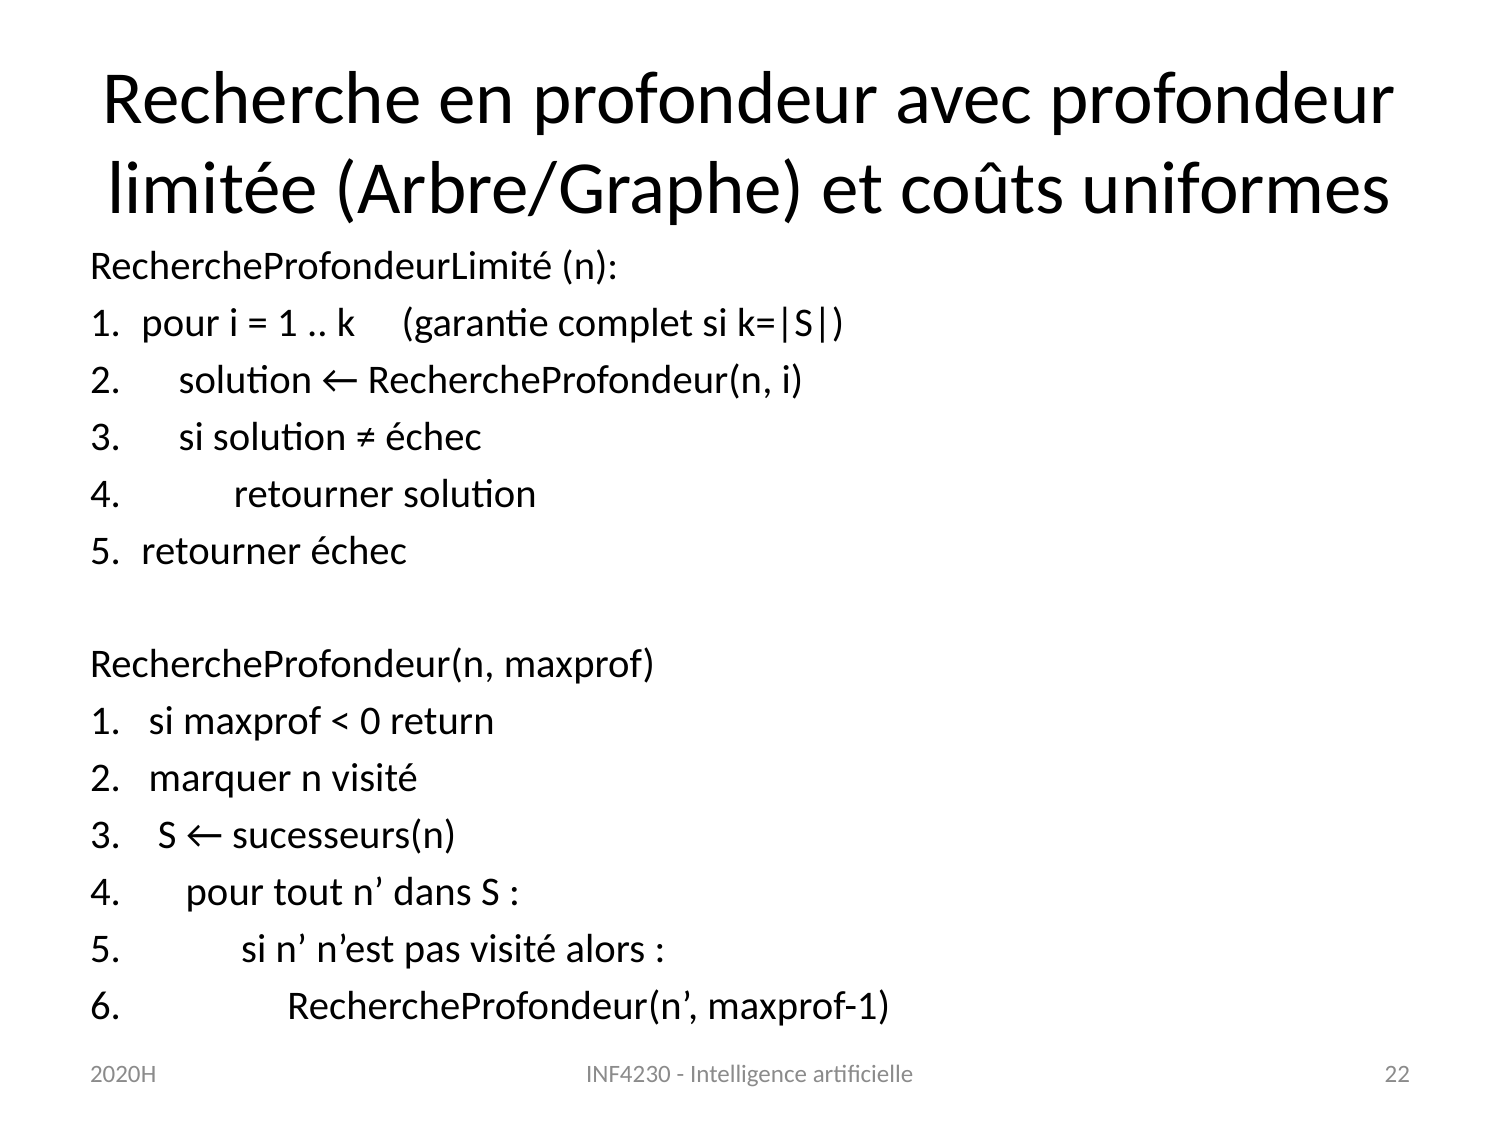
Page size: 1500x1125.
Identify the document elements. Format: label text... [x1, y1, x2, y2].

list RechercheProfondeurLimité (n): pour i = 1 .. k (garantie complet si k=|S|) solution ← RechercheProfondeur(n, i) si solution ≠ échec retourner solution retourner échec RechercheProfondeur(n, maxprof) 1. si maxprof < 0 return 2. marquer n visité 3. S ← sucesseurs(n) 4. pour tout n’ dans S : 5. si n’ n’est pas visité alors : 6. RechercheProfondeur(n’, maxprof-1) [75, 231, 1425, 1035]
footer INF4230 - Intelligence artificielle [512, 1042, 988, 1103]
title Recherche en profondeur avec profondeur limitée (Arbre/Graphe) et coûts uniformes [75, 45, 1425, 231]
slide_number 2020H [75, 1042, 425, 1103]
slide_number <numéro> [1074, 1042, 1425, 1103]
